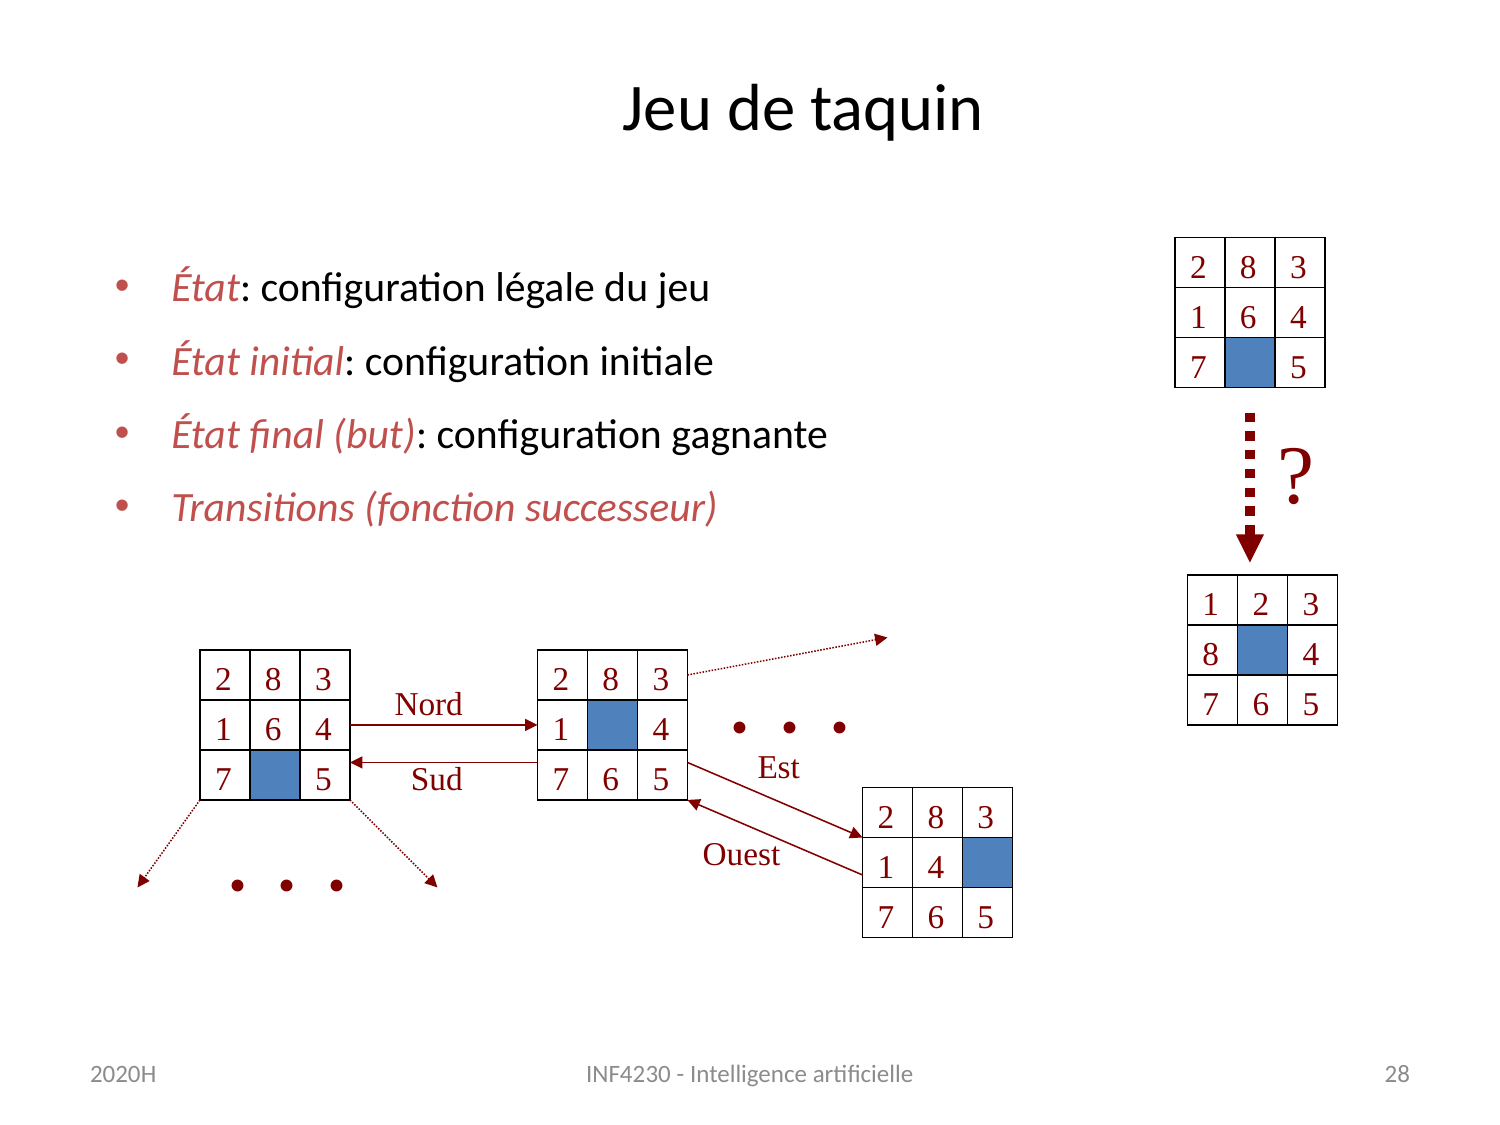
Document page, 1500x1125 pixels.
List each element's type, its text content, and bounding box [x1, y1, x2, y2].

text_box 3 [301, 651, 347, 699]
slide_number <numéro> [1074, 1042, 1425, 1103]
text_box 2 [863, 838, 910, 843]
text_box 1 [201, 705, 247, 749]
text_box 7 [201, 751, 247, 799]
slide_number 2020H [75, 1042, 425, 1103]
text_box 1 [538, 705, 585, 749]
text_box 6 [587, 801, 635, 805]
text_box 4 [1288, 626, 1335, 674]
footer INF4230 - Intelligence artificielle [512, 1042, 988, 1103]
text_box 4 [638, 701, 685, 749]
text_box 7 [1187, 726, 1235, 730]
text_box 5 [638, 751, 685, 799]
text_box Ouest [687, 824, 796, 880]
text_box [587, 699, 638, 750]
text_box 6 [588, 751, 635, 799]
text_box 3 [638, 651, 685, 699]
text_box 5 [1288, 676, 1335, 724]
text_box 2 [1176, 288, 1222, 293]
text_box 2 [201, 651, 247, 699]
text_box 7 [538, 751, 585, 799]
text_box 4 [913, 843, 960, 887]
text_box [962, 837, 1013, 888]
text_box ? [1262, 412, 1330, 528]
text_box Sud [395, 749, 478, 805]
text_box 7 [862, 938, 910, 943]
text_box 6 [1238, 676, 1285, 724]
text_box 7 [537, 801, 585, 805]
text_box 2 [1176, 238, 1222, 287]
text_box 3 [1276, 238, 1322, 287]
text_box 7 [863, 888, 910, 937]
text_box 6 [1226, 293, 1272, 337]
text_box 5 [1287, 726, 1335, 730]
text_box [1224, 337, 1275, 388]
text_box [1237, 624, 1288, 675]
text_box [249, 750, 300, 783]
text_box 2 [538, 651, 585, 699]
text_box 4 [301, 701, 347, 749]
text_box 5 [963, 888, 1010, 937]
text_box 5 [1275, 388, 1322, 393]
text_box Nord [379, 674, 478, 730]
text_box 8 [587, 649, 635, 705]
text_box 2 [863, 788, 910, 837]
text_box 3 [963, 788, 1010, 837]
text_box 5 [1276, 338, 1322, 387]
text_box 2 [1237, 574, 1285, 630]
text_box . . . [210, 783, 365, 919]
text_box 8 [1188, 630, 1235, 674]
text_box 1 [1188, 626, 1235, 630]
text_box Est [742, 737, 815, 793]
text_box 5 [962, 938, 1010, 943]
text_box 4 [1276, 288, 1322, 337]
text_box 8 [1225, 237, 1272, 293]
text_box . . . [712, 624, 868, 760]
text_box 6 [912, 938, 960, 943]
text_box 6 [1237, 726, 1285, 730]
title Jeu de taquin [140, 62, 1467, 146]
text_box 8 [912, 787, 960, 843]
text_box 7 [1176, 338, 1222, 387]
text_box 6 [913, 888, 960, 937]
text_box 7 [1188, 676, 1235, 724]
text_box 8 [250, 649, 297, 705]
text_box 6 [251, 705, 297, 749]
text_box 1 [863, 843, 910, 887]
text_box 5 [301, 751, 347, 783]
text_box 7 [200, 801, 210, 805]
text_box 5 [637, 801, 685, 805]
text_box 2 [538, 701, 585, 705]
text_box 1 [1188, 576, 1235, 624]
text_box 1 [1176, 293, 1222, 337]
text_box 7 [1175, 388, 1222, 393]
text_box 3 [1288, 576, 1335, 624]
text_box 2 [201, 701, 247, 705]
list État: configuration légale du jeu État initial: configuration initiale État final (but): configuration gagnante Transitions (fonction successeur) [99, 237, 1375, 950]
